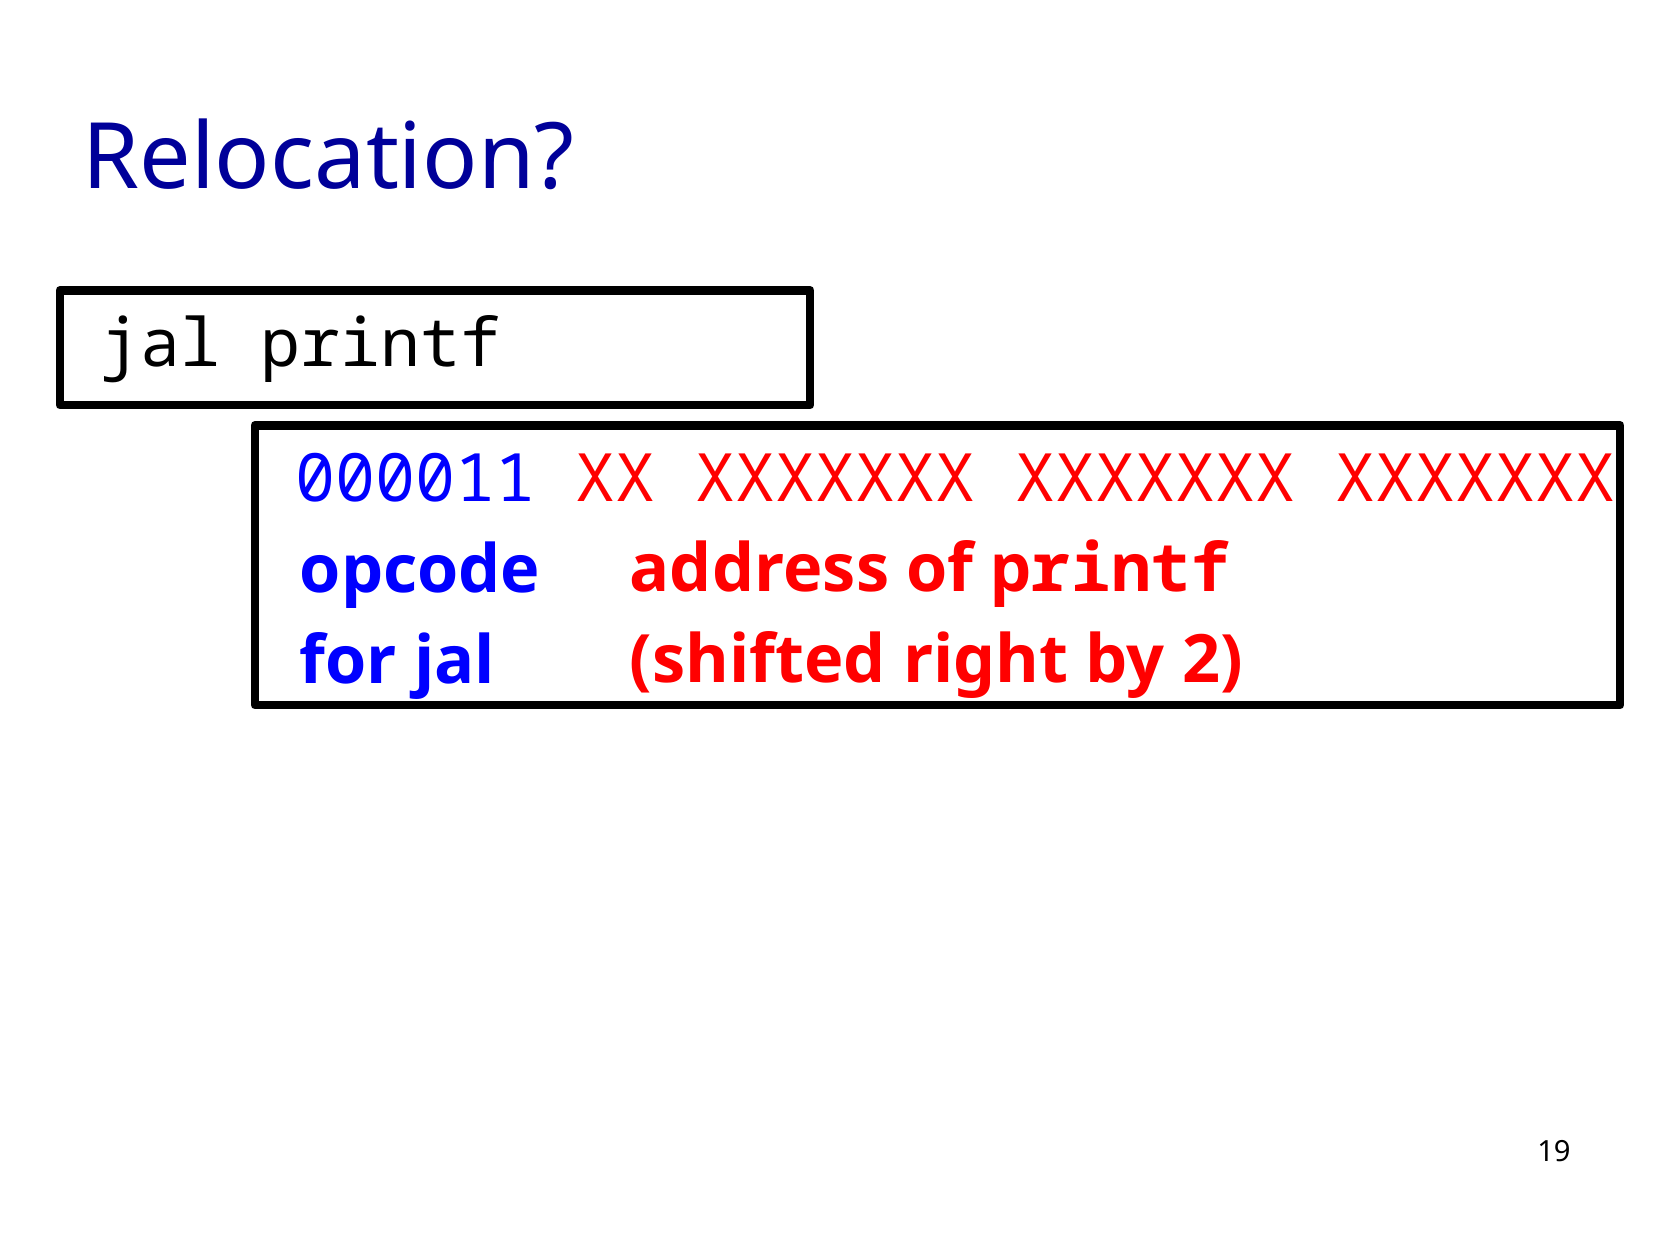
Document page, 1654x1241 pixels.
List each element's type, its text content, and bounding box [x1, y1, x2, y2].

text_box address of printf (shifted right by 2) [615, 512, 1306, 897]
title Relocation? [82, 49, 1571, 257]
text_box opcode for jal [285, 513, 586, 677]
list jal printf [60, 290, 811, 406]
list 000011 XX XXXXXXX XXXXXXX XXXXXXX [255, 425, 1621, 706]
